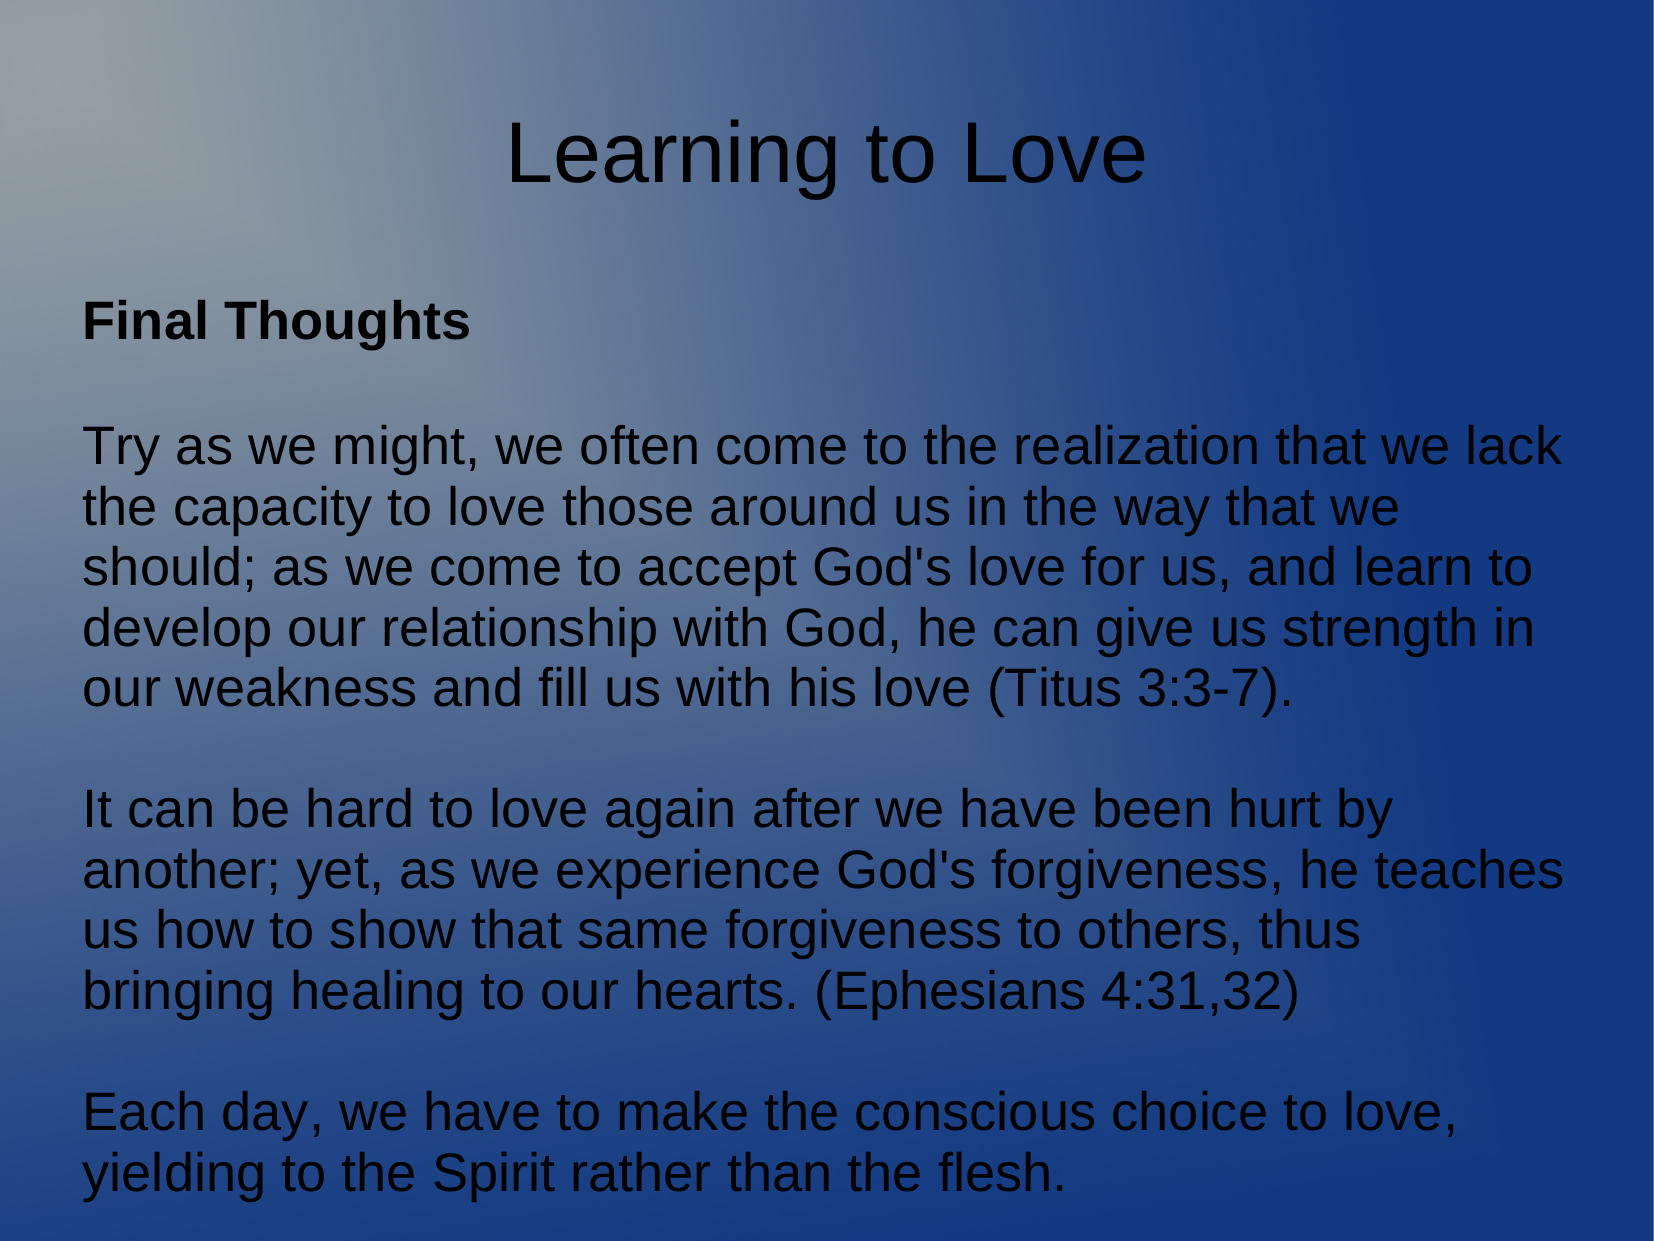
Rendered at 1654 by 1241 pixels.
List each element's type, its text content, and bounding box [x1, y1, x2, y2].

picture [0, 0, 1654, 1241]
title Learning to Love [82, 49, 1571, 257]
subtitle Final Thoughts Try as we might, we often come to the realization that we lack the capacity to love those around us in the way that we should; as we come to accept God's love for us, and learn to develop our relationship with God, he can give us strength in our weakness and fill us with his love (Titus 3:3-7). It can be hard to love again after we have been hurt by another; yet, as we experience God's forgiveness, he teaches us how to show that same forgiveness to others, thus bringing healing to our hearts. (Ephesians 4:31,32) Each day, we have to make the conscious choice to love, yielding to the Spirit rather than the flesh. [82, 290, 1571, 1241]
